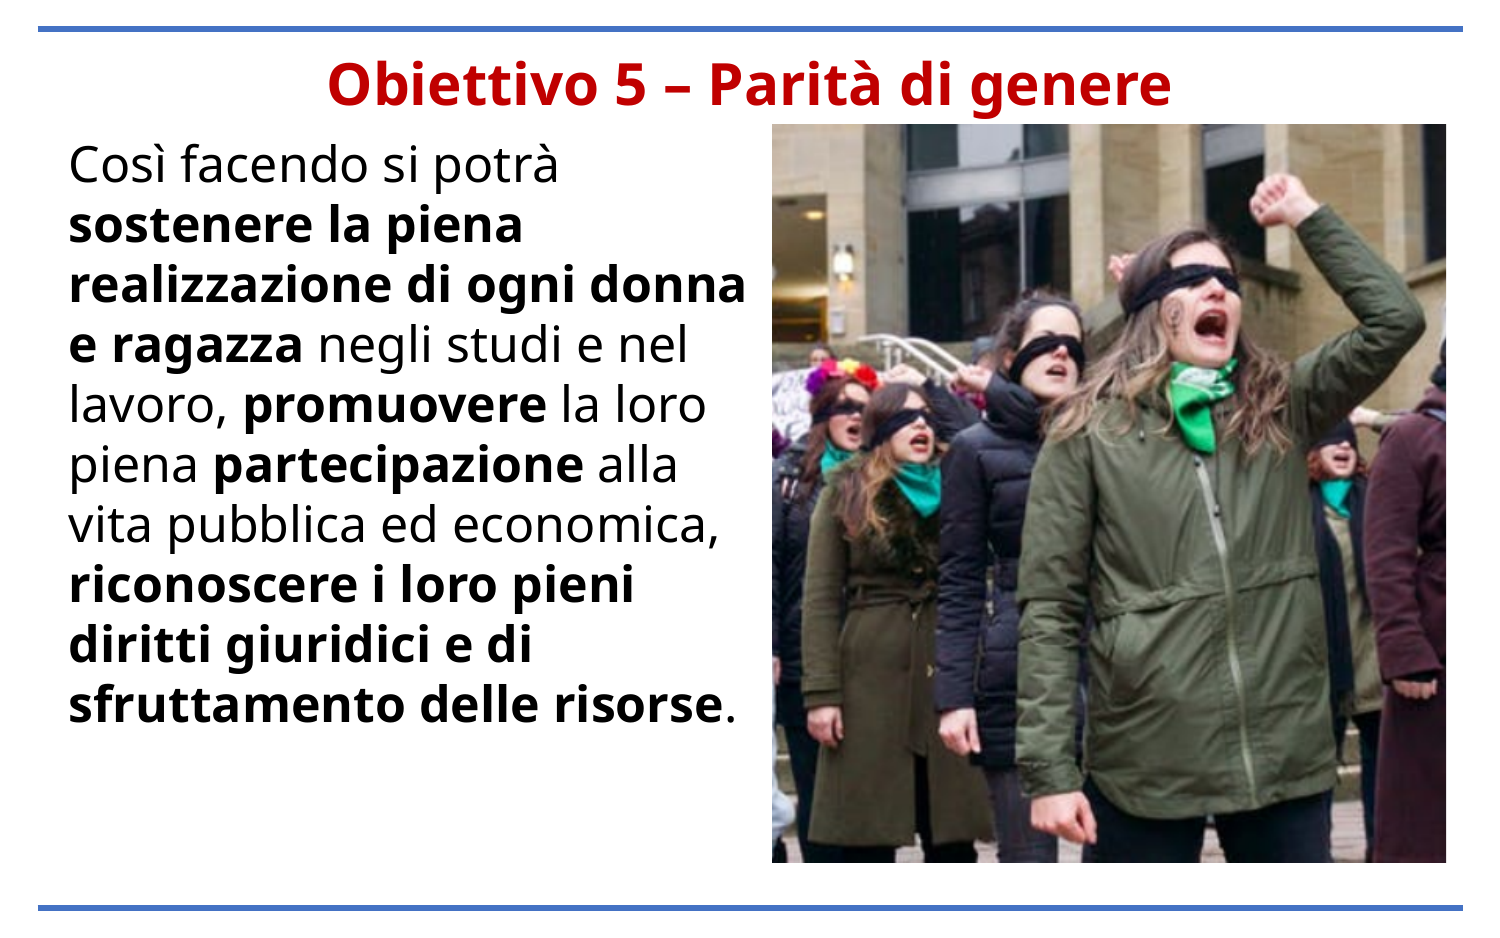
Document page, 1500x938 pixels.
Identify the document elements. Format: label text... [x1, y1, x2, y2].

title Obiettivo 5 – Parità di genere [0, 47, 1500, 104]
picture [772, 124, 1447, 863]
text_box Così facendo si potrà sostenere la piena realizzazione di ogni donna e ragazza negli studi e nel lavoro, promuovere la loro piena partecipazione alla vita pubblica ed economica, riconoscere i loro pieni diritti giuridici e di sfruttamento delle risorse. [53, 124, 772, 868]
